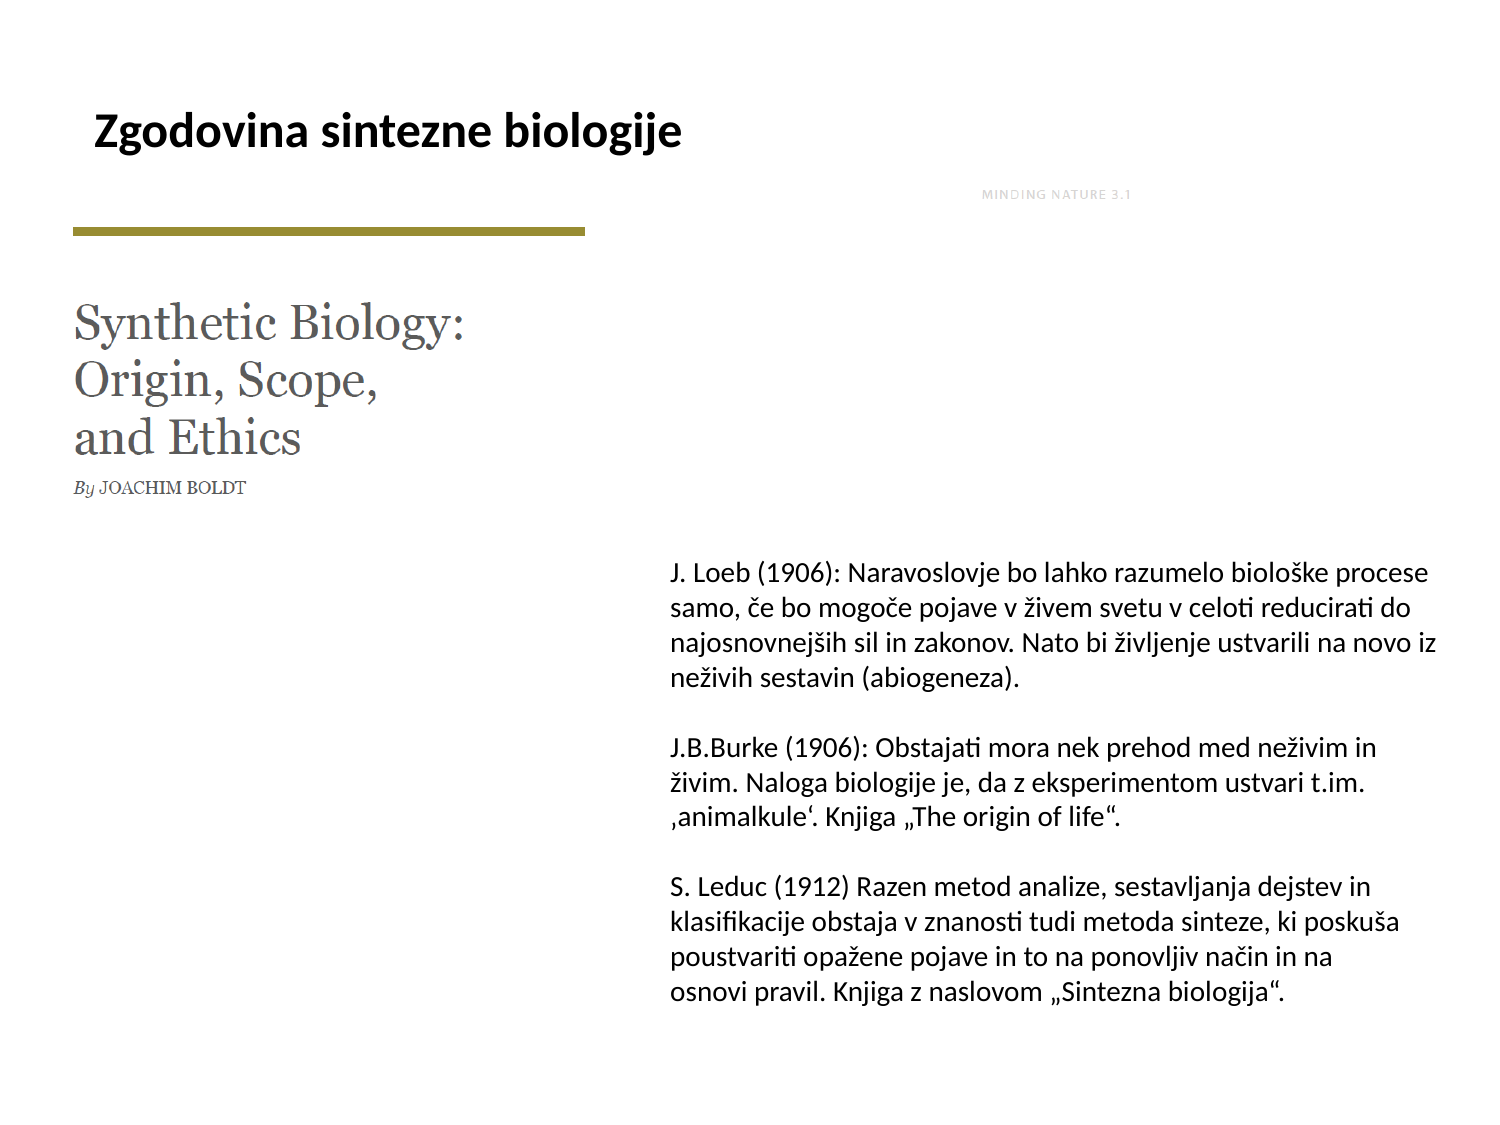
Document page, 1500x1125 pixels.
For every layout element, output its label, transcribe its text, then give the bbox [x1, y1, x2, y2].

picture [64, 172, 1140, 508]
text_box Zgodovina sintezne biologije [79, 89, 699, 172]
text_box J. Loeb (1906): Naravoslovje bo lahko razumelo biološke procese samo, če bo mogoče pojave v živem svetu v celoti reducirati do najosnovnejših sil in zakonov. Nato bi življenje ustvarili na novo iz neživih sestavin (abiogeneza). J.B.Burke (1906): Obstajati mora nek prehod med neživim in živim. Naloga biologije je, da z eksperimentom ustvari t.im. ‚animalkule‘. Knjiga „The origin of life“. S. Leduc (1912) Razen metod analize, sestavljanja dejstev in klasifikacije obstaja v znanosti tudi metoda sinteze, ki poskuša poustvariti opažene pojave in to na ponovljiv način in na osnovi pravil. Knjiga z naslovom „Sintezna biologija“. [655, 545, 1483, 1120]
